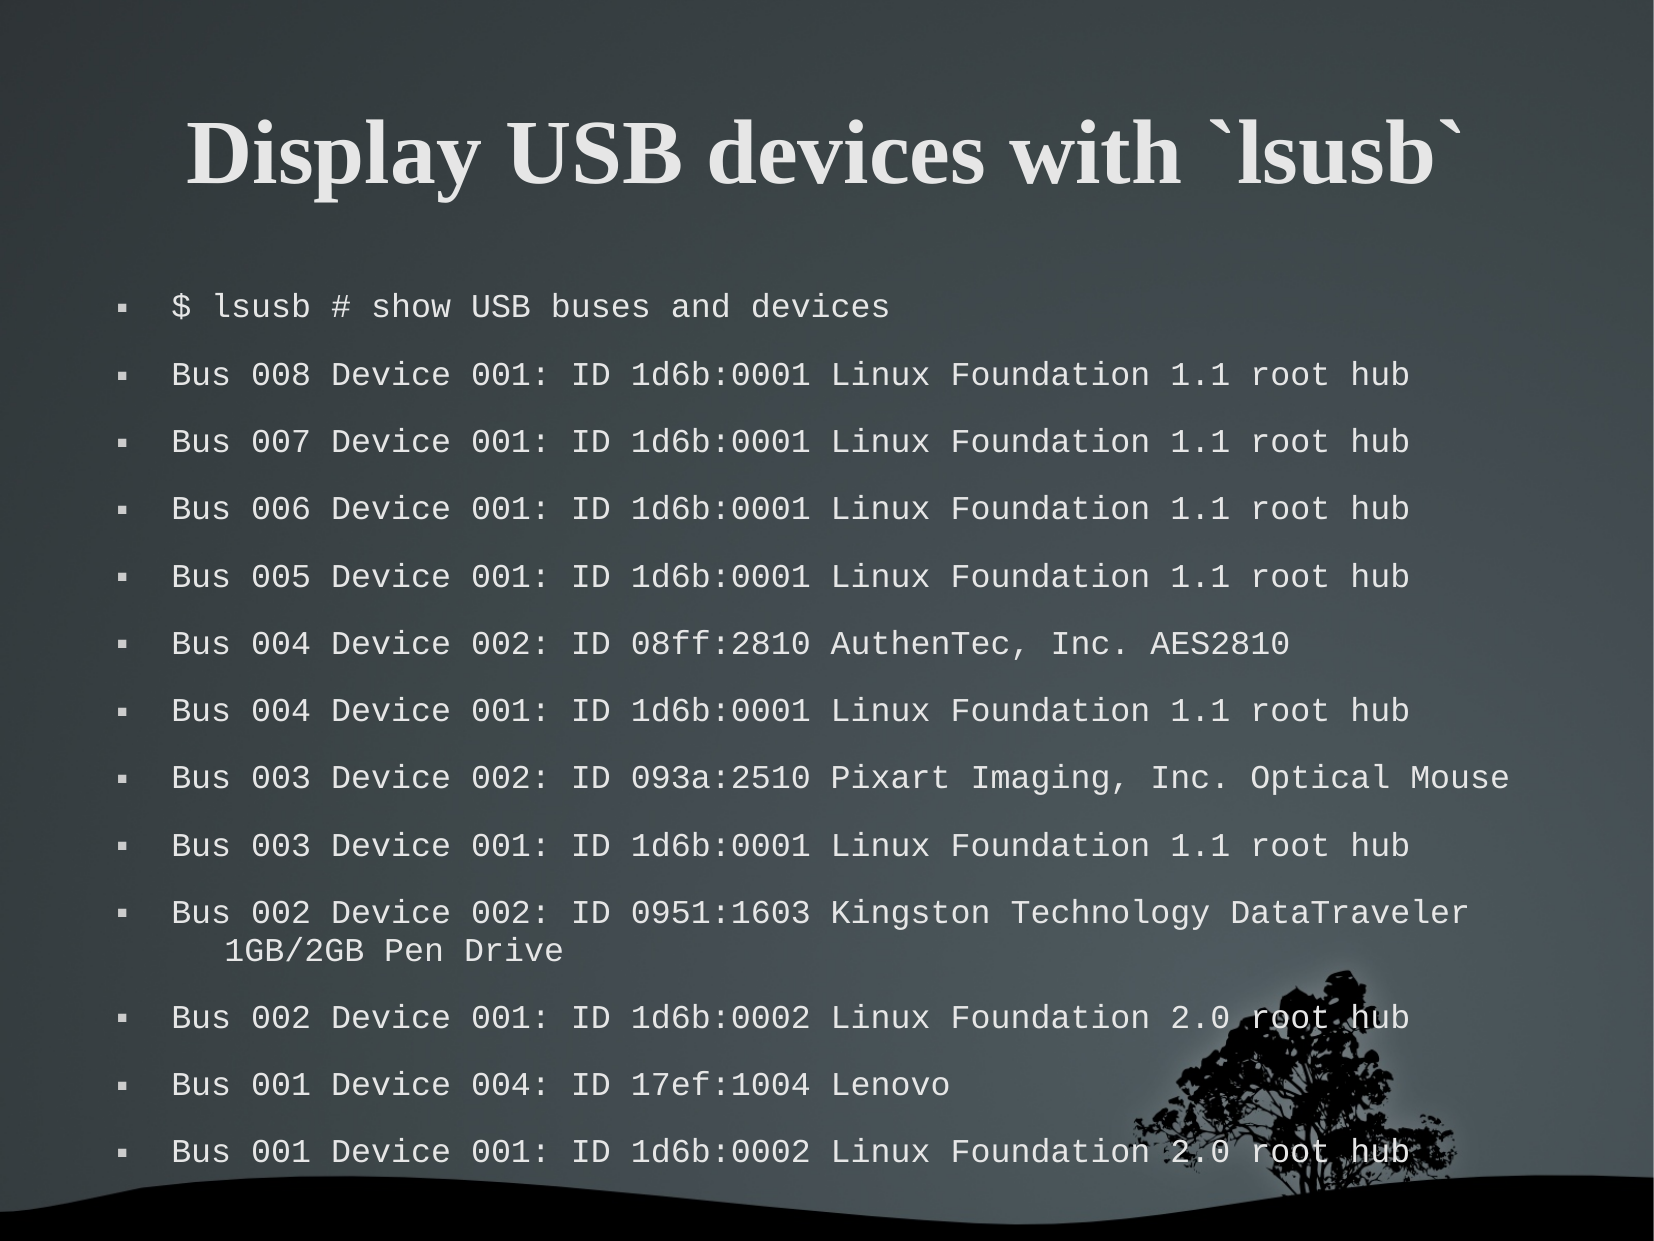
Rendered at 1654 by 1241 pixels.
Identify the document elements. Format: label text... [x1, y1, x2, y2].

list $ lsusb # show USB buses and devices Bus 008 Device 001: ID 1d6b:0001 Linux Foundation 1.1 root hub Bus 007 Device 001: ID 1d6b:0001 Linux Foundation 1.1 root hub Bus 006 Device 001: ID 1d6b:0001 Linux Foundation 1.1 root hub Bus 005 Device 001: ID 1d6b:0001 Linux Foundation 1.1 root hub Bus 004 Device 002: ID 08ff:2810 AuthenTec, Inc. AES2810 Bus 004 Device 001: ID 1d6b:0001 Linux Foundation 1.1 root hub Bus 003 Device 002: ID 093a:2510 Pixart Imaging, Inc. Optical Mouse Bus 003 Device 001: ID 1d6b:0001 Linux Foundation 1.1 root hub Bus 002 Device 002: ID 0951:1603 Kingston Technology DataTraveler 1GB/2GB Pen Drive Bus 002 Device 001: ID 1d6b:0002 Linux Foundation 2.0 root hub Bus 001 Device 004: ID 17ef:1004 Lenovo Bus 001 Device 001: ID 1d6b:0002 Linux Foundation 2.0 root hub [82, 290, 1571, 1241]
picture [0, 0, 1654, 1241]
title Display USB devices with `lsusb` [82, 33, 1571, 273]
